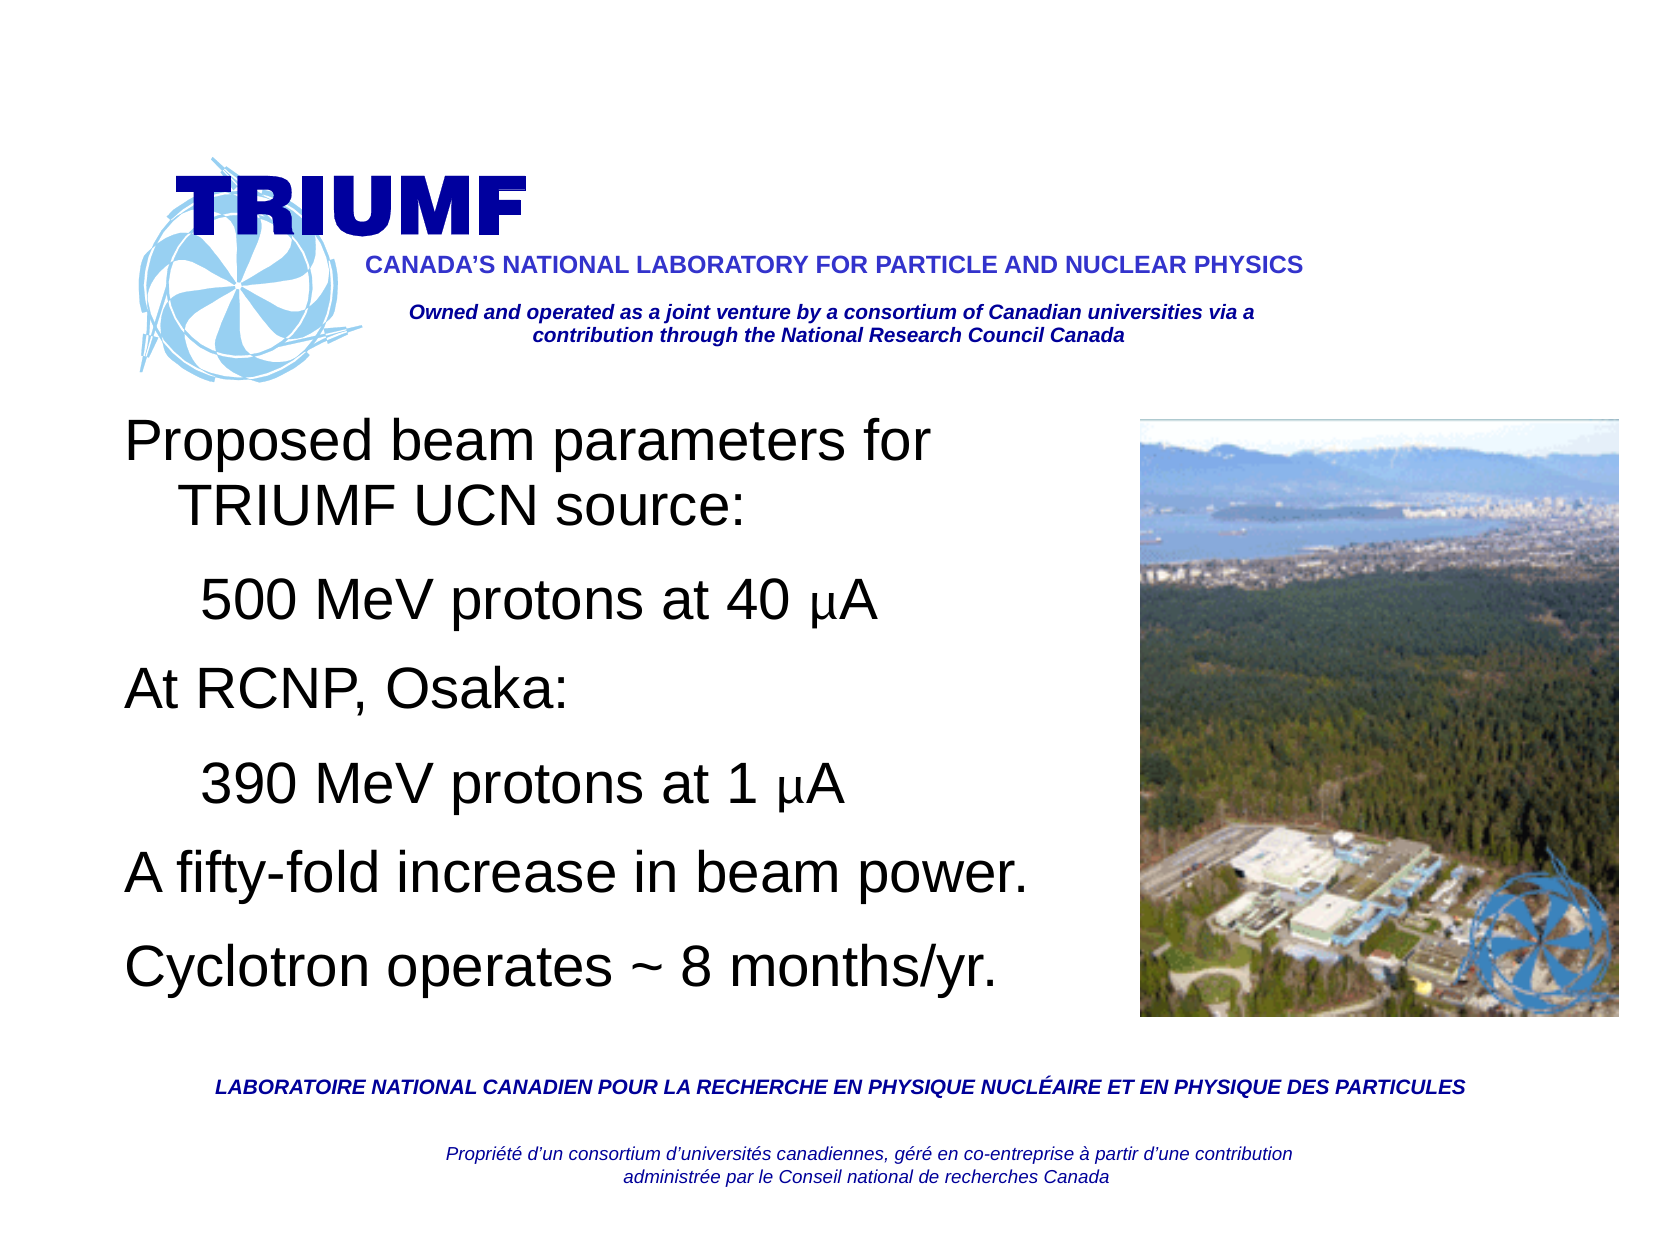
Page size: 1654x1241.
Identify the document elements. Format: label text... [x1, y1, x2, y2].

text_box Owned and operated as a joint venture by a consortium of Canadian universities via a contribution through the National Research Council Canada [350, 293, 1313, 356]
text_box Propriété d’un consortium d’universités canadiennes, géré en co-entreprise à partir d’une contribution administrée par le Conseil national de recherches Canada [387, 1099, 1351, 1196]
picture [137, 155, 526, 384]
text_box LABORATOIRE NATIONAL CANADIEN POUR LA RECHERCHE EN PHYSIQUE NUCLÉAIRE ET EN PHYSIQUE DES PARTICULES [200, 1068, 1526, 1107]
text_box CANADA’S NATIONAL LABORATORY FOR PARTICLE AND NUCLEAR PHYSICS [350, 243, 1526, 287]
picture [1140, 419, 1619, 1017]
list Proposed beam parameters for TRIUMF UCN source: 500 MeV protons at 40 A At RCNP, Osaka: 390 MeV protons at 1 A A fifty-fold increase in beam power. Cyclotron operates ~ 8 months/yr. [106, 407, 1152, 1052]
